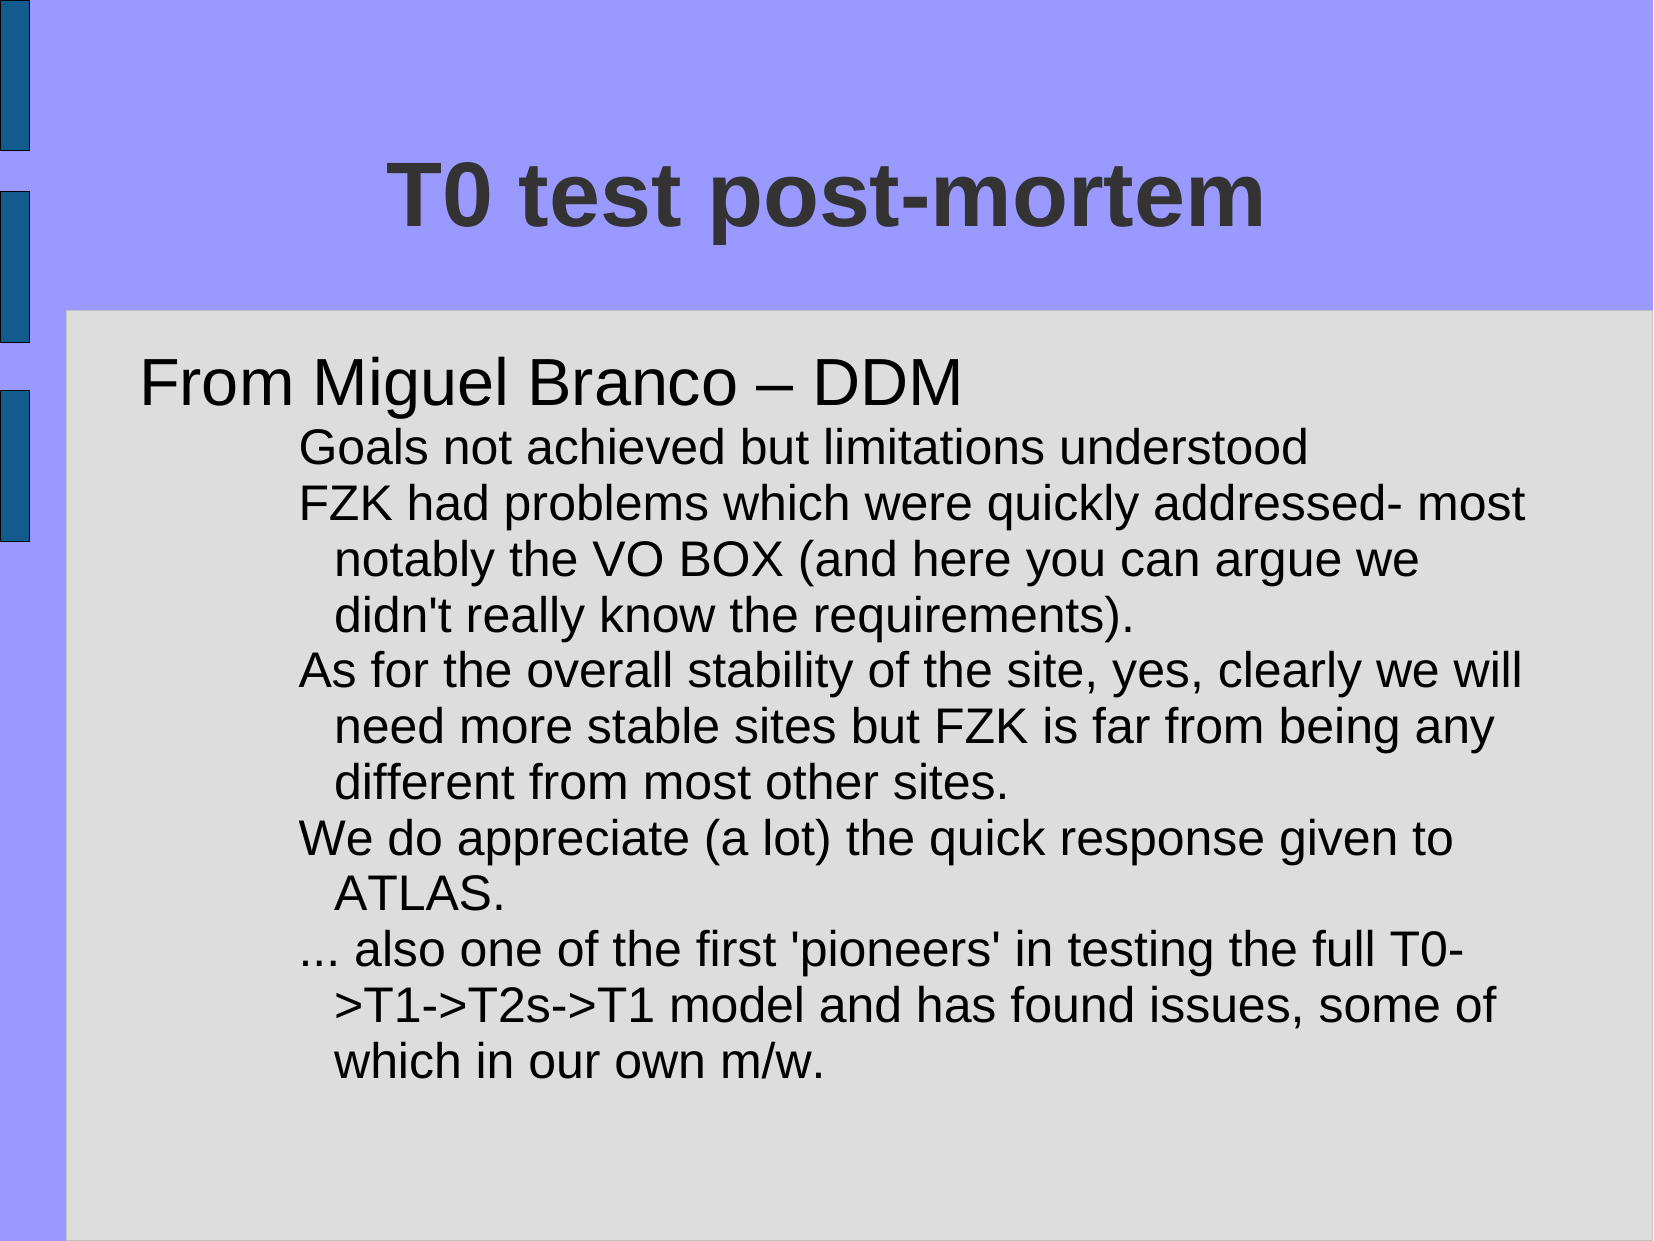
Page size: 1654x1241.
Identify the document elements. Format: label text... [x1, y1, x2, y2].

title T0 test post-mortem [121, 91, 1534, 299]
list From Miguel Branco – DDM Goals not achieved but limitations understood FZK had problems which were quickly addressed- most notably the VO BOX (and here you can argue we didn't really know the requirements). As for the overall stability of the site, yes, clearly we will need more stable sites but FZK is far from being any different from most other sites. We do appreciate (a lot) the quick response given to ATLAS. ... also one of the first 'pioneers' in testing the full T0->T1->T2s->T1 model and has found issues, some of which in our own m/w. [121, 344, 1534, 1203]
